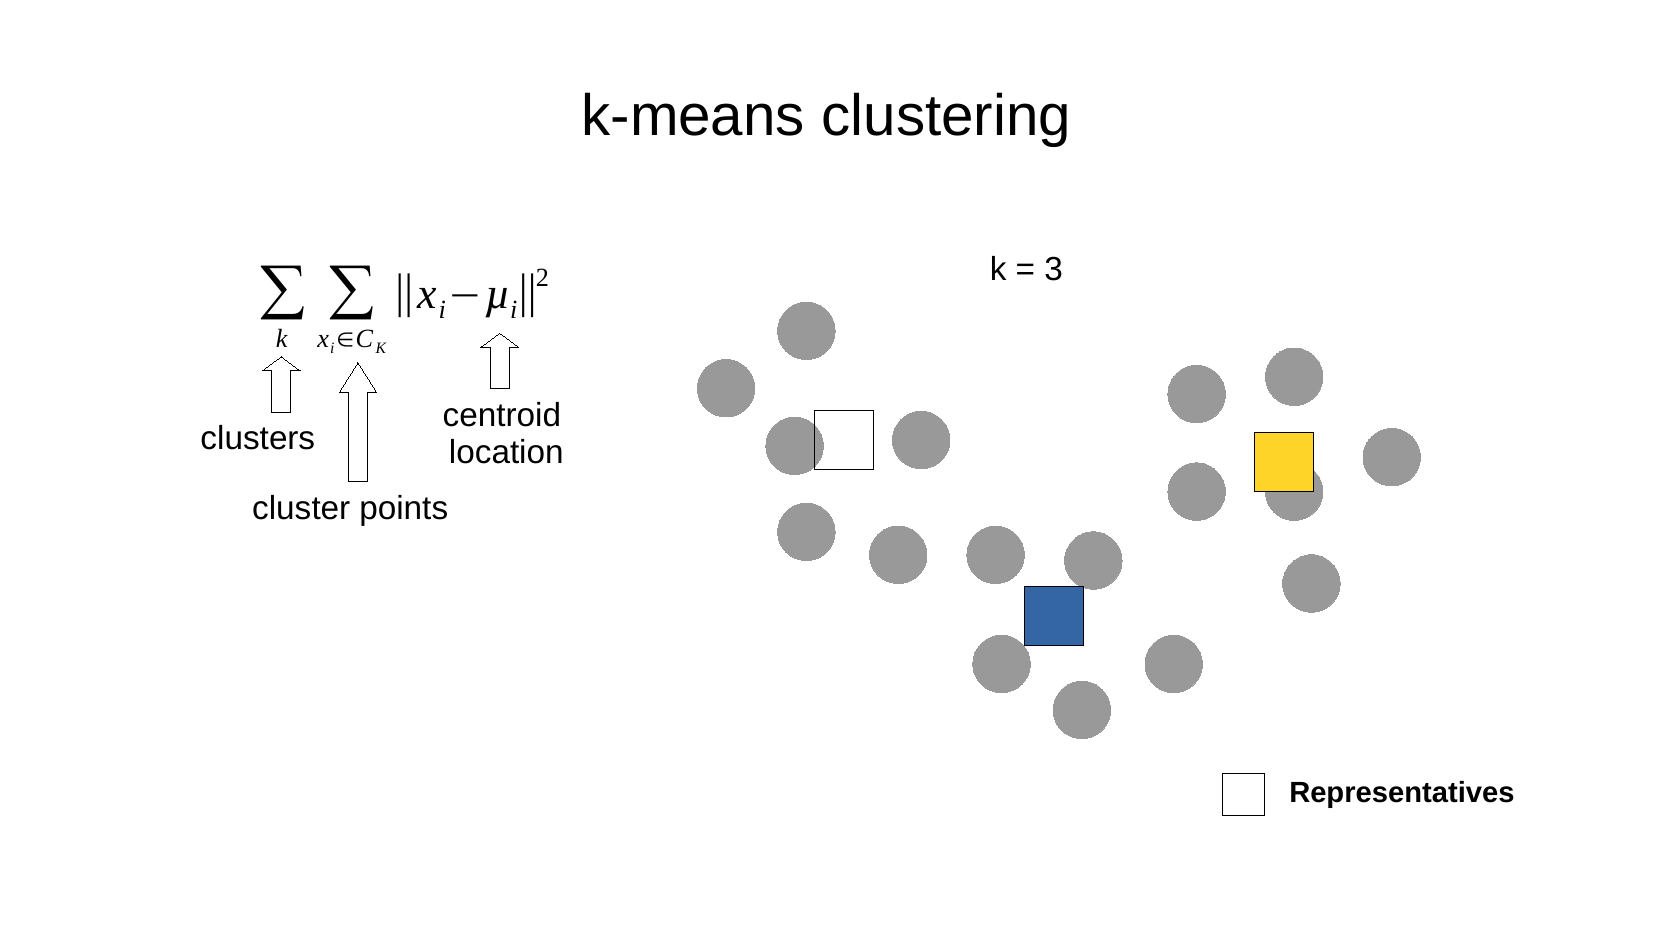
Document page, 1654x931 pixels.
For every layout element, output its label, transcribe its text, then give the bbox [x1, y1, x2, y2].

text_box [1282, 554, 1341, 613]
text_box [1053, 681, 1111, 739]
text_box [966, 526, 1025, 584]
text_box [1145, 635, 1203, 693]
text_box [1254, 432, 1323, 521]
title k-means clustering [82, 37, 1571, 193]
text_box cluster points [237, 481, 488, 581]
text_box Representatives [1274, 768, 1576, 826]
text_box [1167, 365, 1226, 423]
text_box [815, 425, 824, 467]
chart [246, 262, 560, 357]
text_box [480, 333, 519, 389]
text_box [1265, 348, 1323, 406]
text_box [777, 302, 836, 360]
text_box [777, 503, 836, 561]
text_box [892, 411, 950, 469]
text_box [1363, 428, 1421, 486]
text_box [1167, 462, 1226, 521]
text_box [339, 362, 377, 482]
text_box [972, 531, 1123, 693]
text_box clusters [185, 412, 345, 470]
text_box k = 3 [975, 243, 1126, 301]
text_box [262, 356, 301, 413]
text_box centroid location [427, 388, 586, 488]
text_box [869, 526, 927, 584]
text_box [1222, 773, 1265, 816]
text_box [697, 359, 755, 417]
text_box [765, 417, 814, 475]
